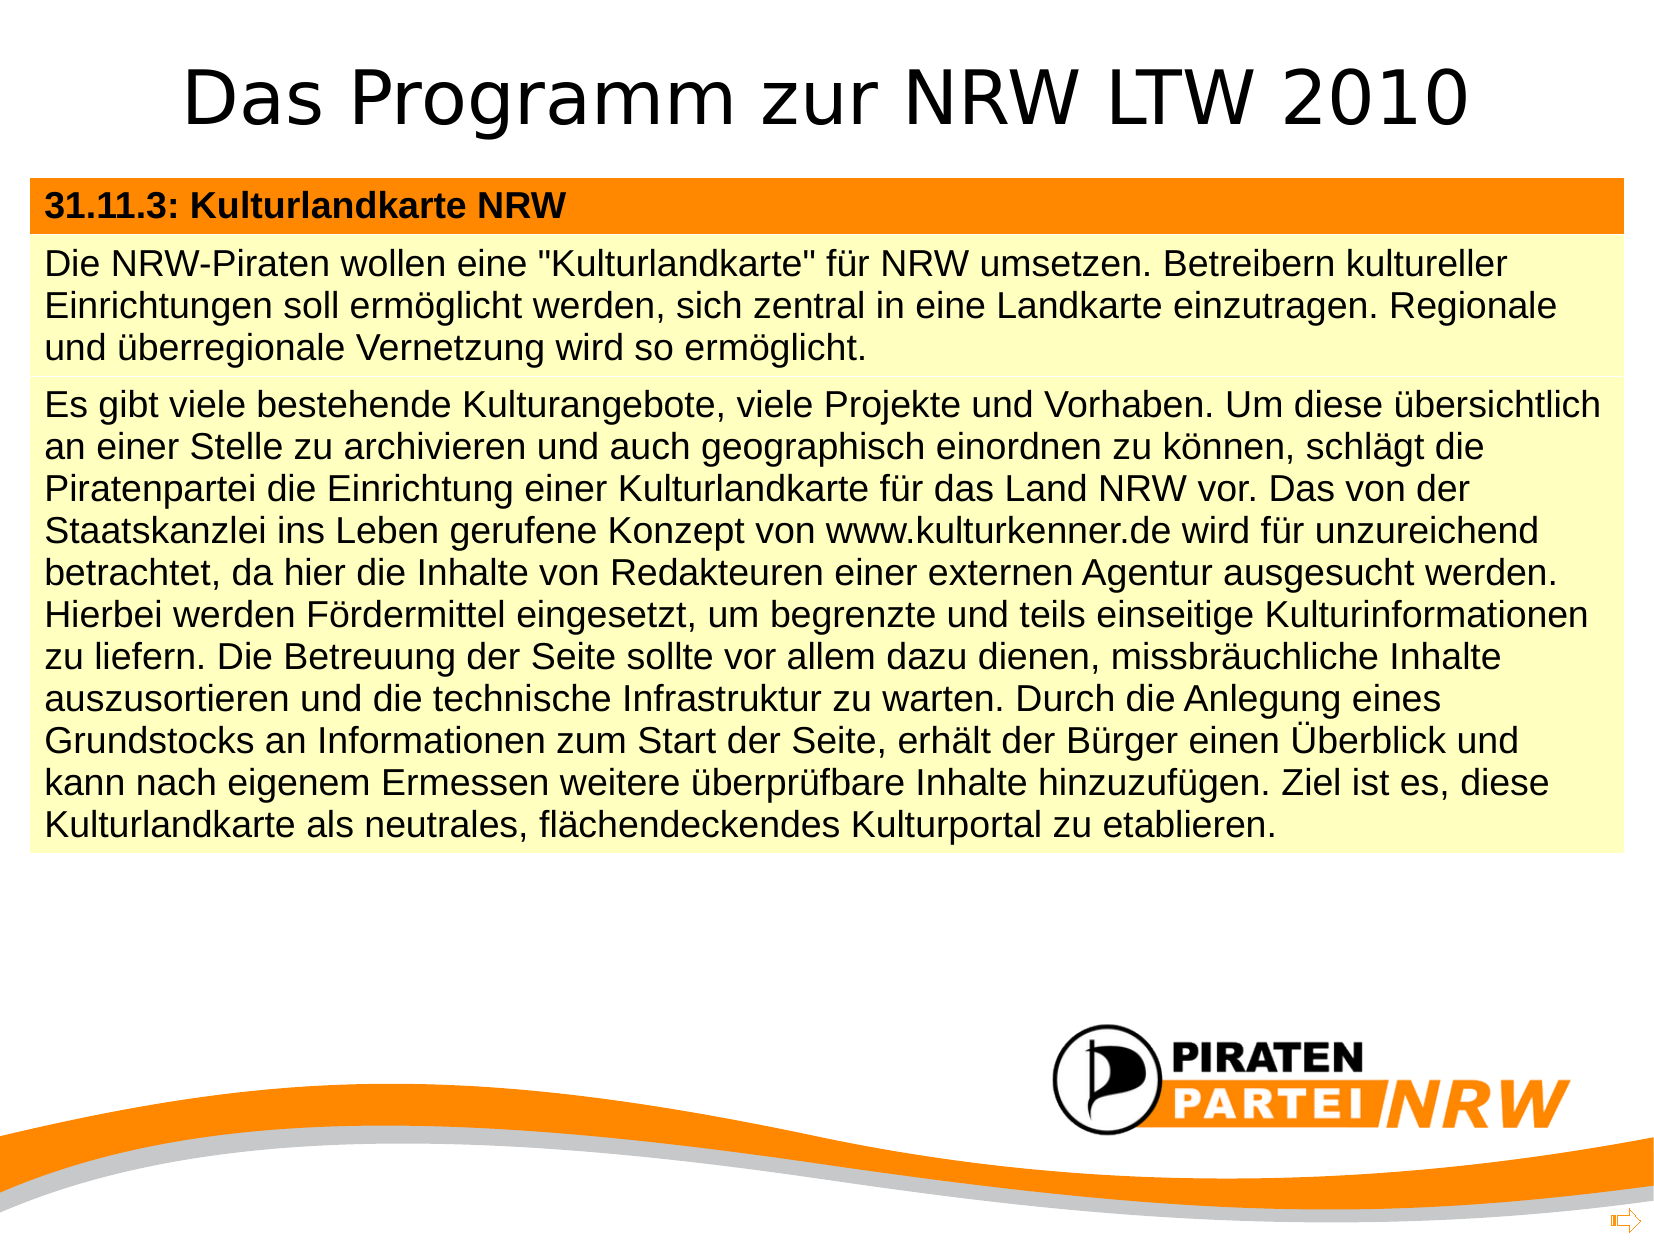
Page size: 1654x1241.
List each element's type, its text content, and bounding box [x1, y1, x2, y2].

table_header 31.11.3: Kulturlandkarte NRW [30, 178, 1624, 234]
title Das Programm zur NRW LTW 2010 [82, 54, 1571, 143]
table_cell Es gibt viele bestehende Kulturangebote, viele Projekte und Vorhaben. Um diese übersichtlich an einer Stelle zu archivieren und auch geographisch einordnen zu können, schlägt die Piratenpartei die Einrichtung einer Kulturlandkarte für das Land NRW vor. Das von der Staatskanzlei ins Leben gerufene Konzept von www.kulturkenner.de wird für unzureichend betrachtet, da hier die Inhalte von Redakteuren einer externen Agentur ausgesucht werden. Hierbei werden Fördermittel eingesetzt, um begrenzte und teils einseitige Kulturinformationen zu liefern. Die Betreuung der Seite sollte vor allem dazu dienen, missbräuchliche Inhalte auszusortieren und die technische Infrastruktur zu warten. Durch die Anlegung eines Grundstocks an Informationen zum Start der Seite, erhält der Bürger einen Überblick und kann nach eigenem Ermessen weitere überprüfbare Inhalte hinzuzufügen. Ziel ist es, diese Kulturlandkarte als neutrales, flächendeckendes Kulturportal zu etablieren. [30, 377, 1624, 853]
table_cell Die NRW-Piraten wollen eine "Kulturlandkarte" für NRW umsetzen. Betreibern kultureller Einrichtungen soll ermöglicht werden, sich zentral in eine Landkarte einzutragen. Regionale und überregionale Vernetzung wird so ermöglicht. [30, 235, 1624, 376]
picture [1045, 1021, 1579, 1140]
